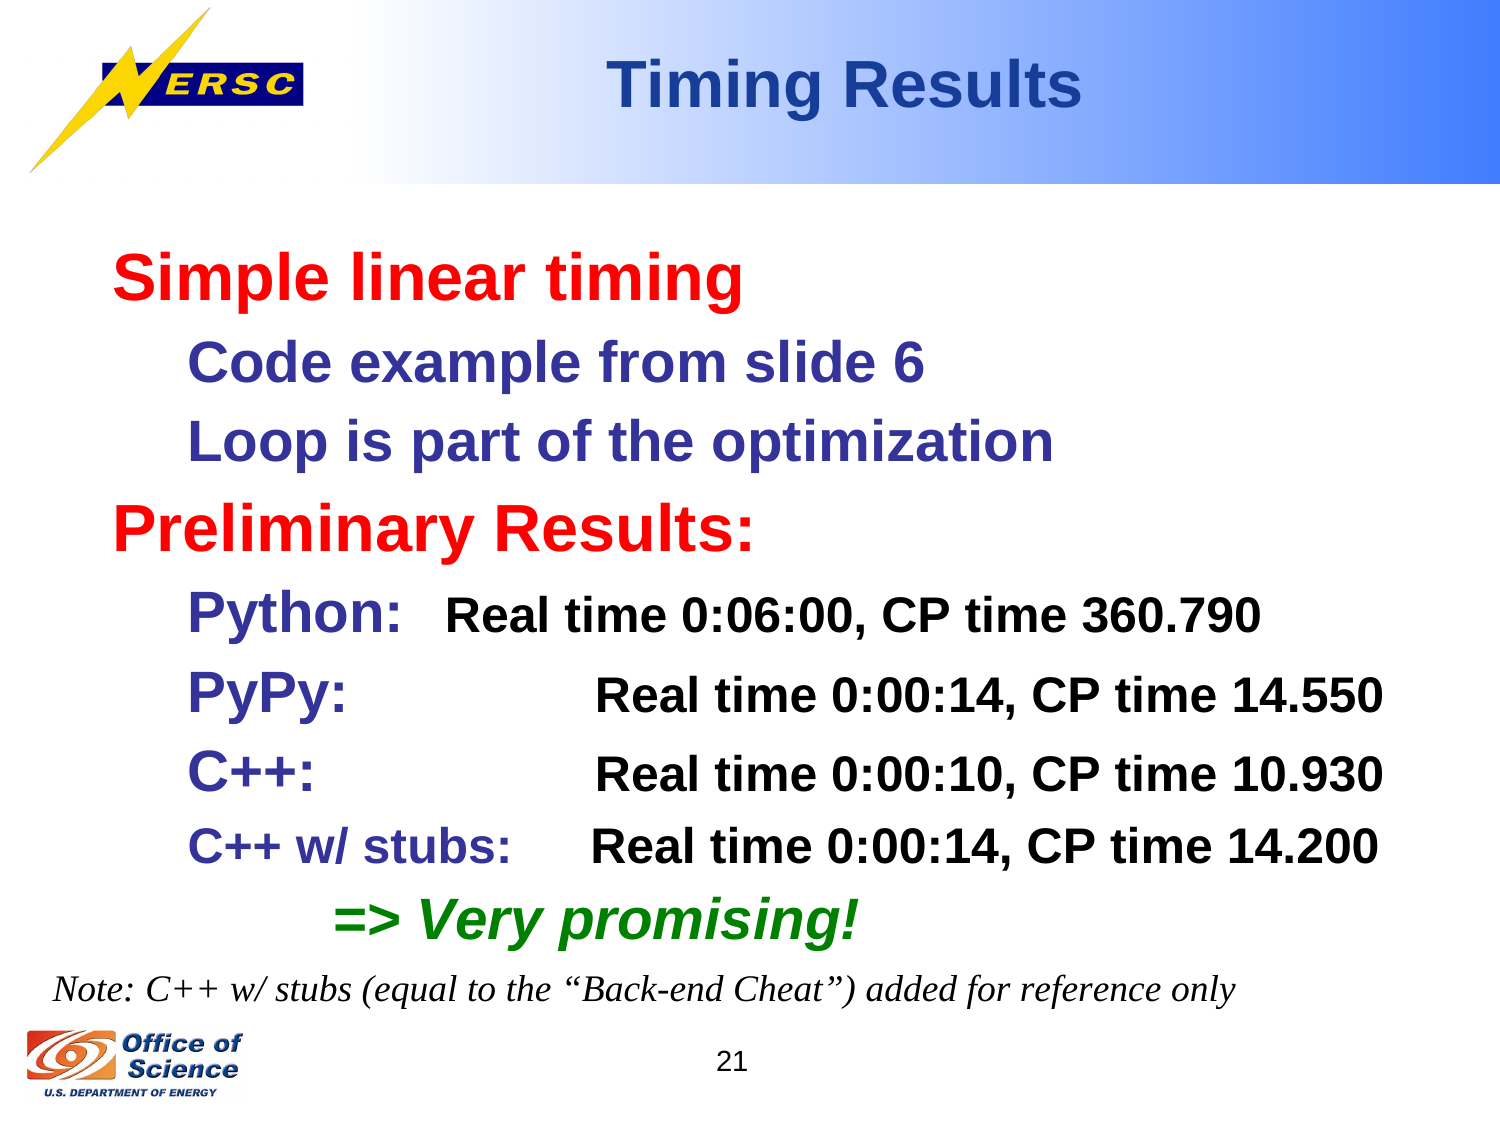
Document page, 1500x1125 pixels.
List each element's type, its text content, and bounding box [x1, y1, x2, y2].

title Timing Results [364, 13, 1326, 156]
text_box Note: C++ w/ stubs (equal to the “Back-end Cheat”) added for reference only [52, 967, 1376, 1010]
picture [22, 1026, 246, 1100]
list Simple linear timing Code example from slide 6 Loop is part of the optimization Preliminary Results: Python: Real time 0:06:00, CP time 360.790 PyPy: Real time 0:00:14, CP time 14.550 C++: Real time 0:00:10, CP time 10.930 C++ w/ stubs: Real time 0:00:14, CP time 14.200 => Very promising! [112, 240, 1441, 1001]
picture [0, 0, 352, 182]
